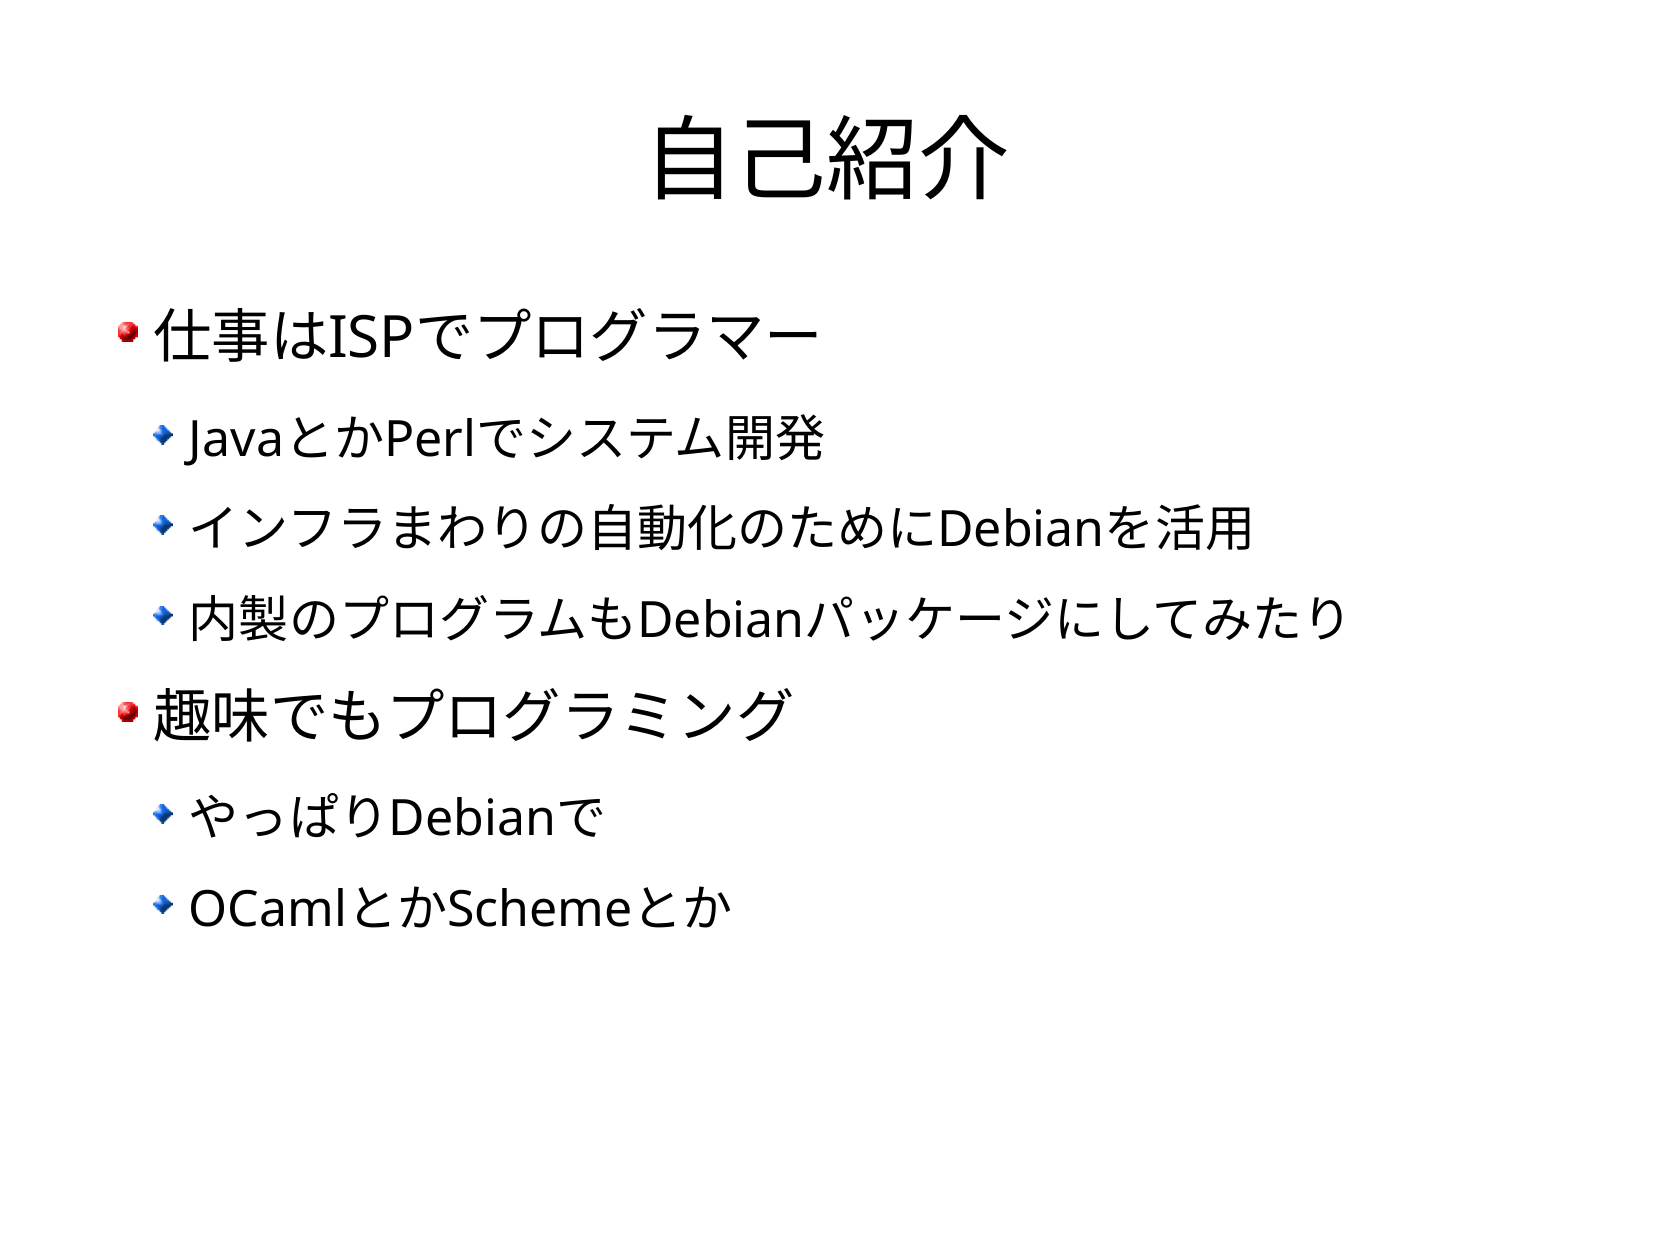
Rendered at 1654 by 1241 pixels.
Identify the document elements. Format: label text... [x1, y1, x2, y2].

title 自己紹介 [82, 56, 1571, 250]
list 仕事はISPでプログラマー JavaとかPerlでシステム開発 インフラまわりの自動化のためにDebianを活用 内製のプログラムもDebianパッケージにしてみたり 趣味でもプログラミング やっぱりDebianで OCamlとかSchemeとか [82, 290, 1571, 1109]
